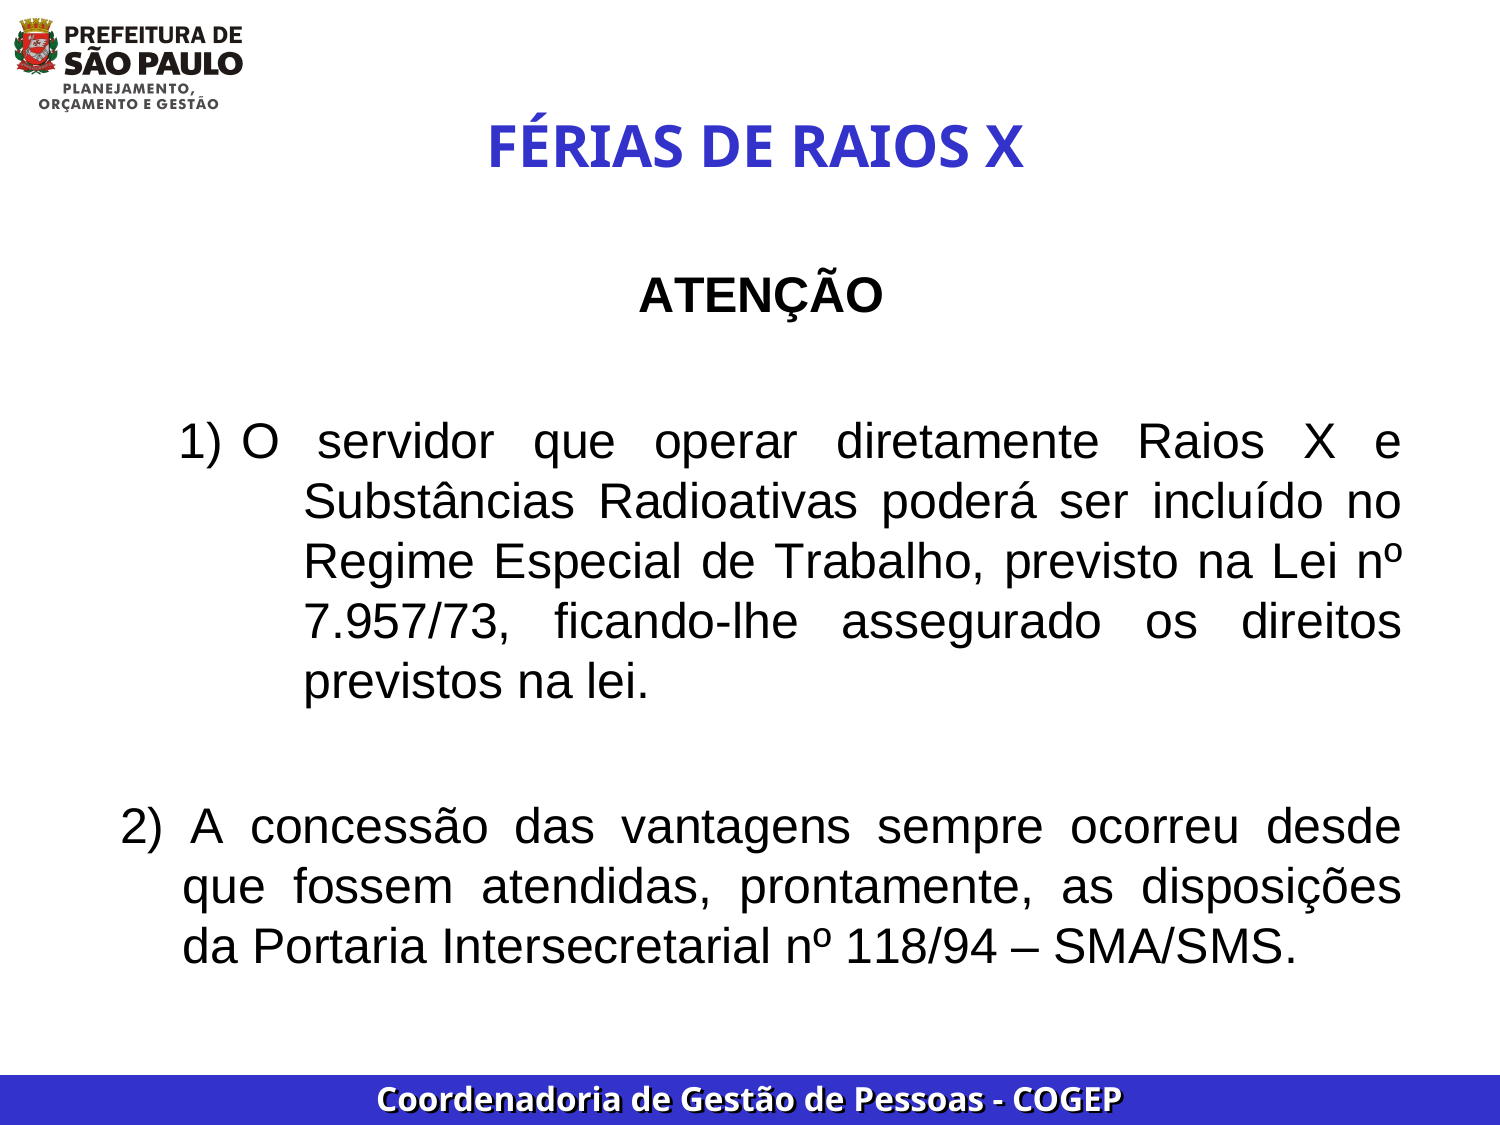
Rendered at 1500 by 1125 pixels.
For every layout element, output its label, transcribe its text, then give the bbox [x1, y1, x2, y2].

subtitle ATENÇÃO O servidor que operar diretamente Raios X e Substâncias Radioativas poderá ser incluído no Regime Especial de Trabalho, previsto na Lei nº 7.957/73, ficando-lhe assegurado os direitos previstos na lei. 2) A concessão das vantagens sempre ocorreu desde que fossem atendidas, prontamente, as disposições da Portaria Intersecretarial nº 118/94 – SMA/SMS. [29, 255, 1436, 978]
title FÉRIAS DE RAIOS X [100, 101, 1412, 187]
